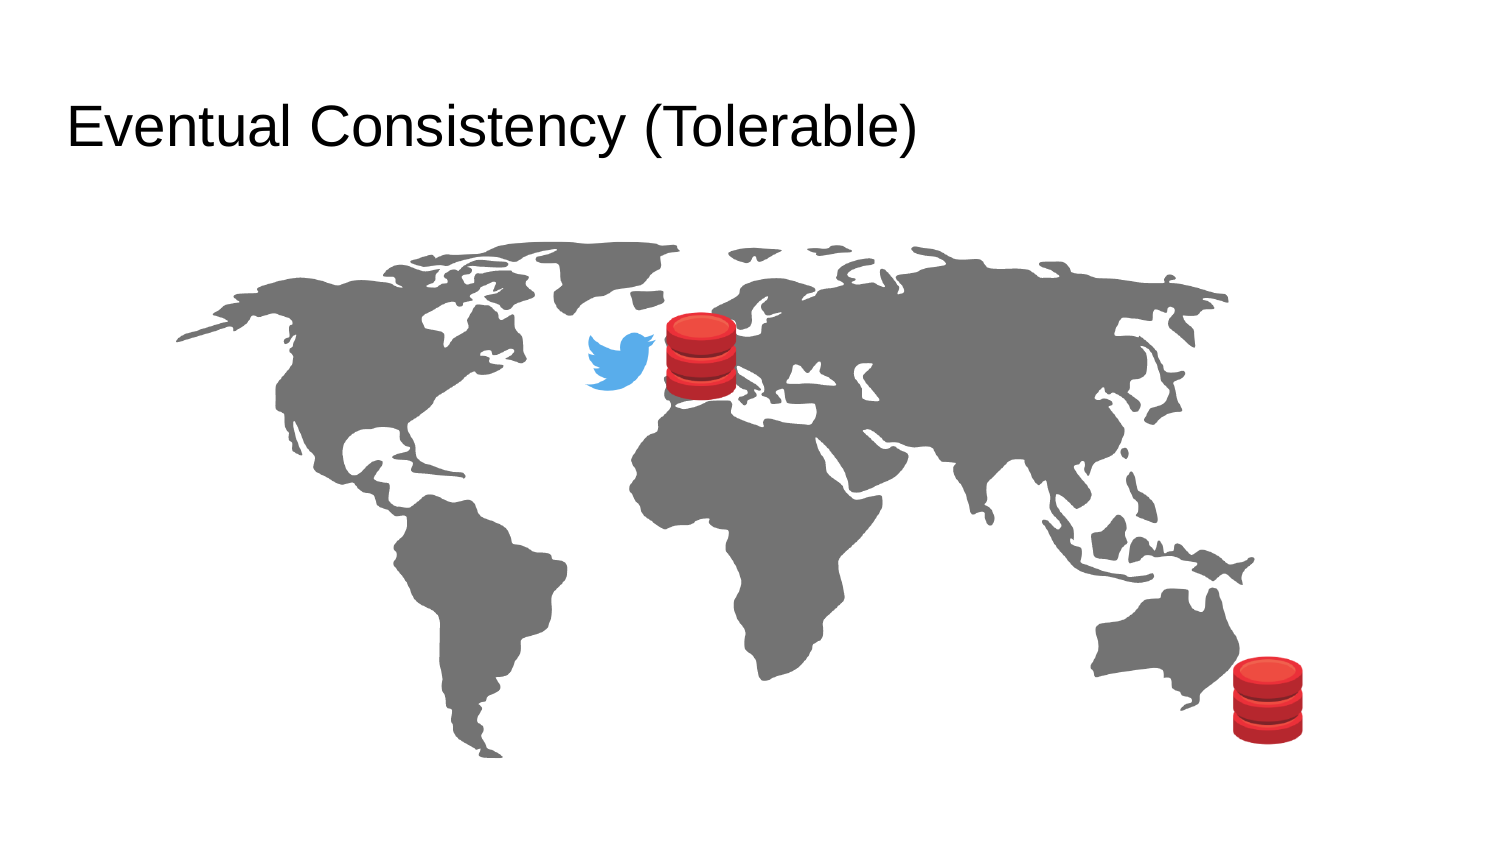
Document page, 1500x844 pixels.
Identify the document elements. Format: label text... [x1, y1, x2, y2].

title Eventual Consistency (Tolerable) [51, 72, 1449, 167]
picture [169, 174, 1346, 798]
